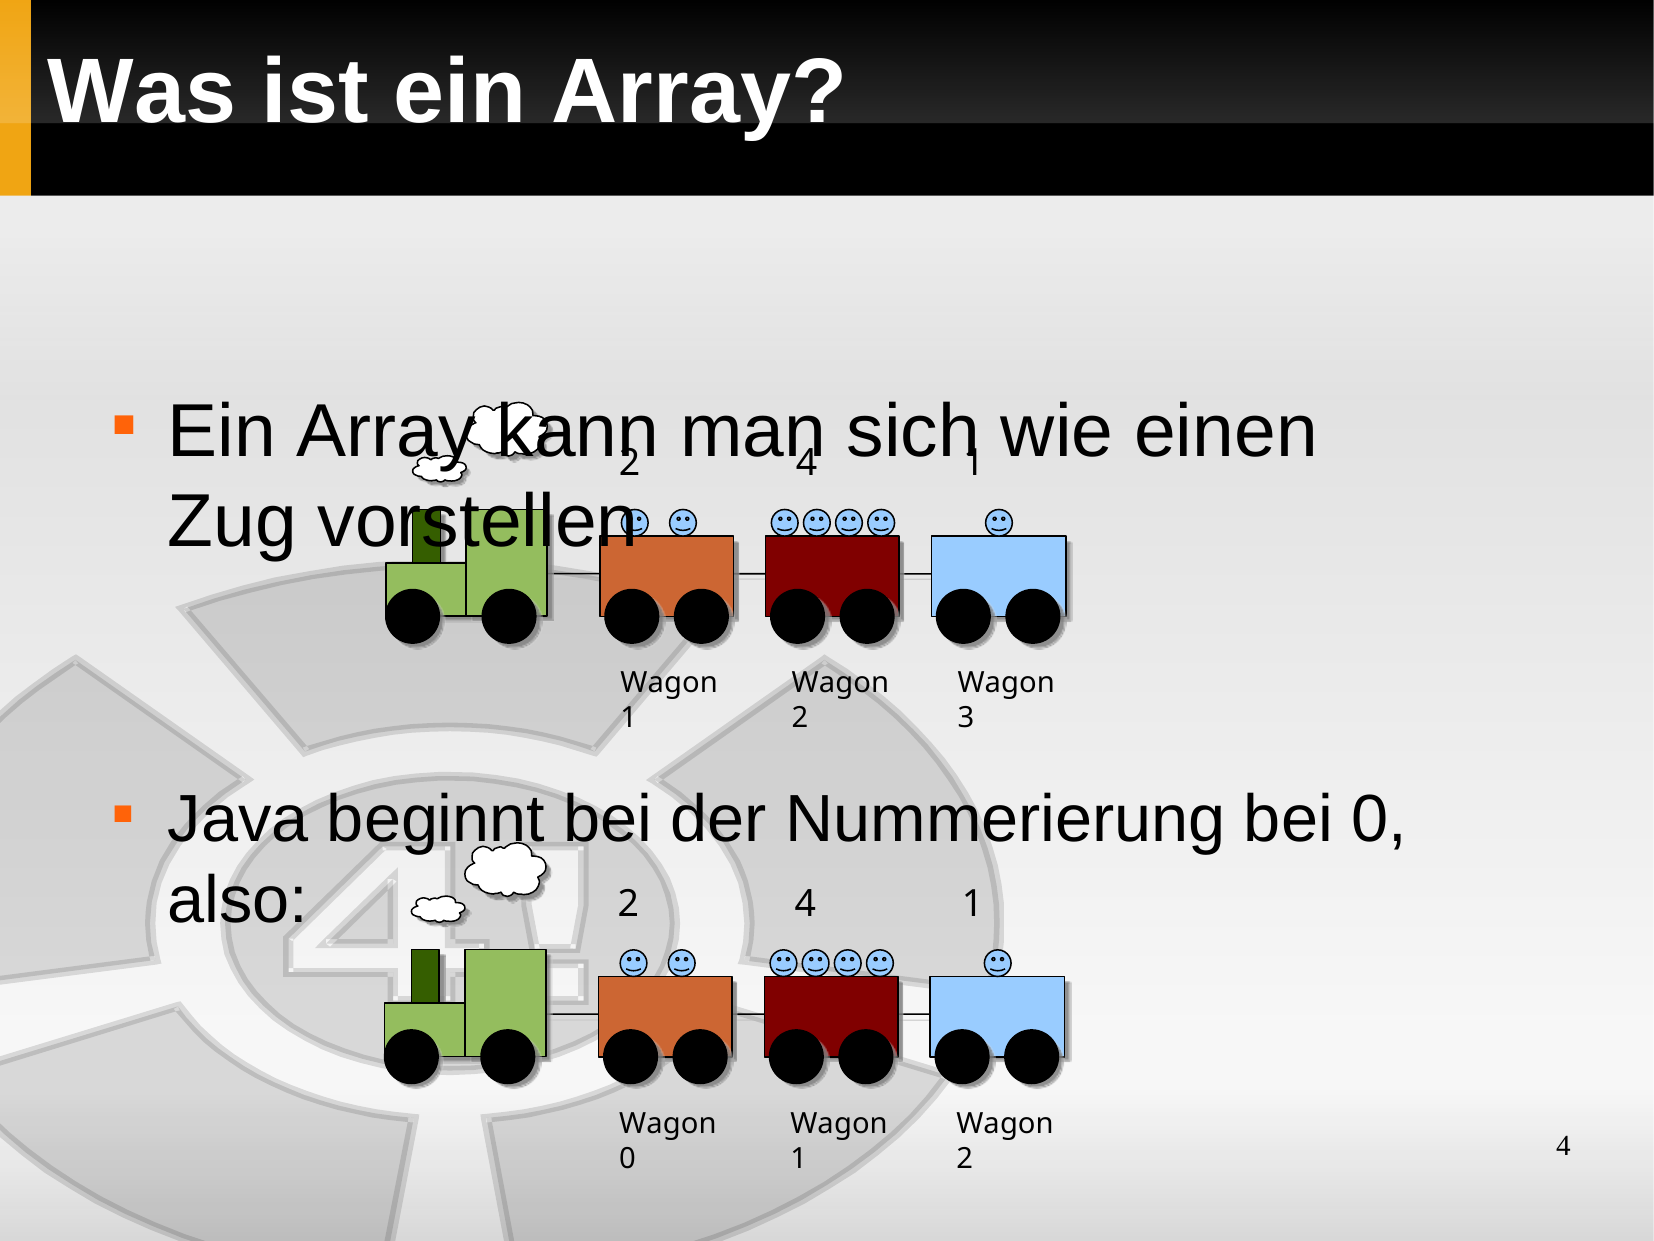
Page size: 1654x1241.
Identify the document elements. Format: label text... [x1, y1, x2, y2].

list Java beginnt bei der Nummerierung bei 0, also: [81, 767, 1447, 1241]
text_box [764, 949, 898, 1084]
picture [0, 0, 1654, 1241]
text_box [464, 842, 547, 897]
text_box [598, 949, 733, 1084]
title Was ist ein Array? [0, 23, 1240, 246]
text_box [411, 896, 465, 923]
text_box 2 4 1 [604, 869, 1087, 921]
text_box Wagon1 [775, 1094, 910, 1140]
text_box Wagon0 [604, 1094, 739, 1140]
text_box Wagon2 [941, 1094, 1076, 1140]
text_box [384, 949, 546, 1084]
text_box [930, 949, 1065, 1084]
list Ein Array kann man sich wie einen Zug vorstellen [81, 262, 1447, 739]
